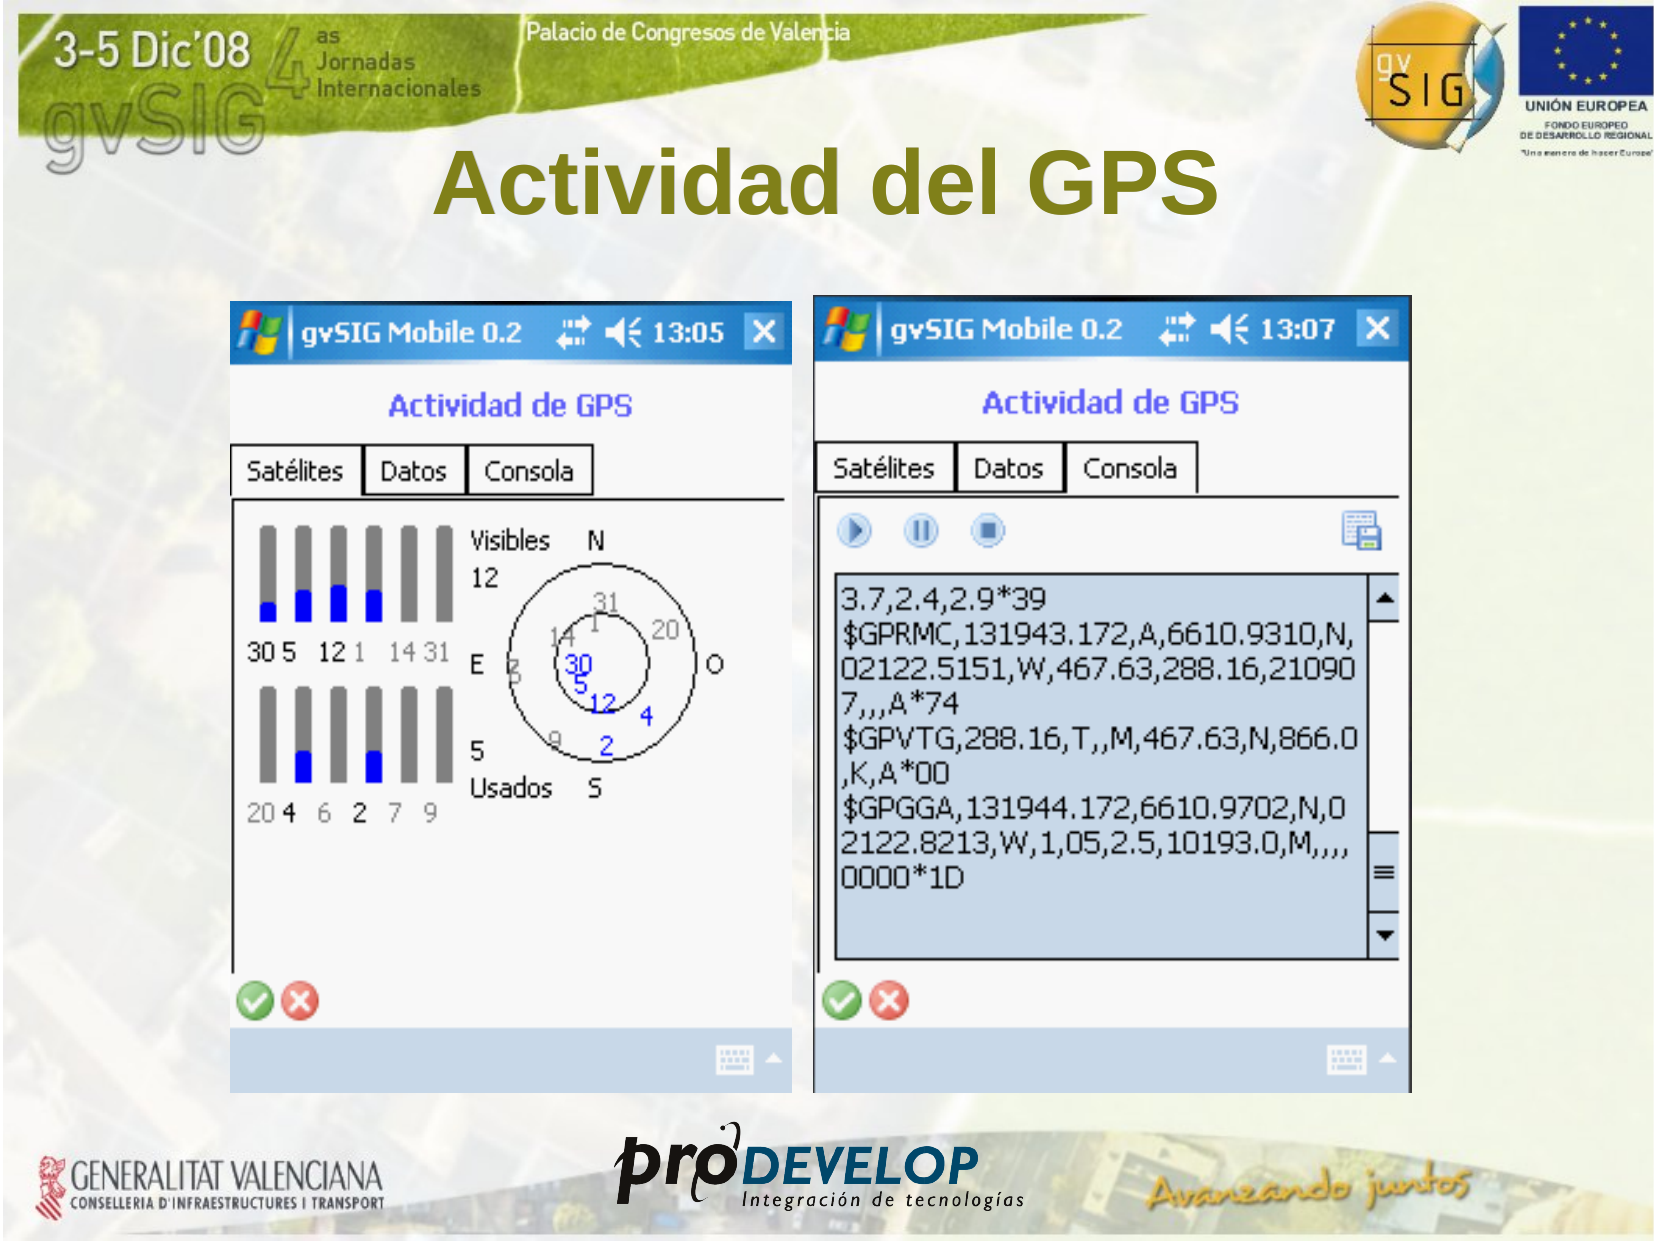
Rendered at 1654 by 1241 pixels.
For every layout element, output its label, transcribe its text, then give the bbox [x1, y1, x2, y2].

title Actividad del GPS [82, 78, 1571, 287]
picture [3, 0, 1654, 1241]
